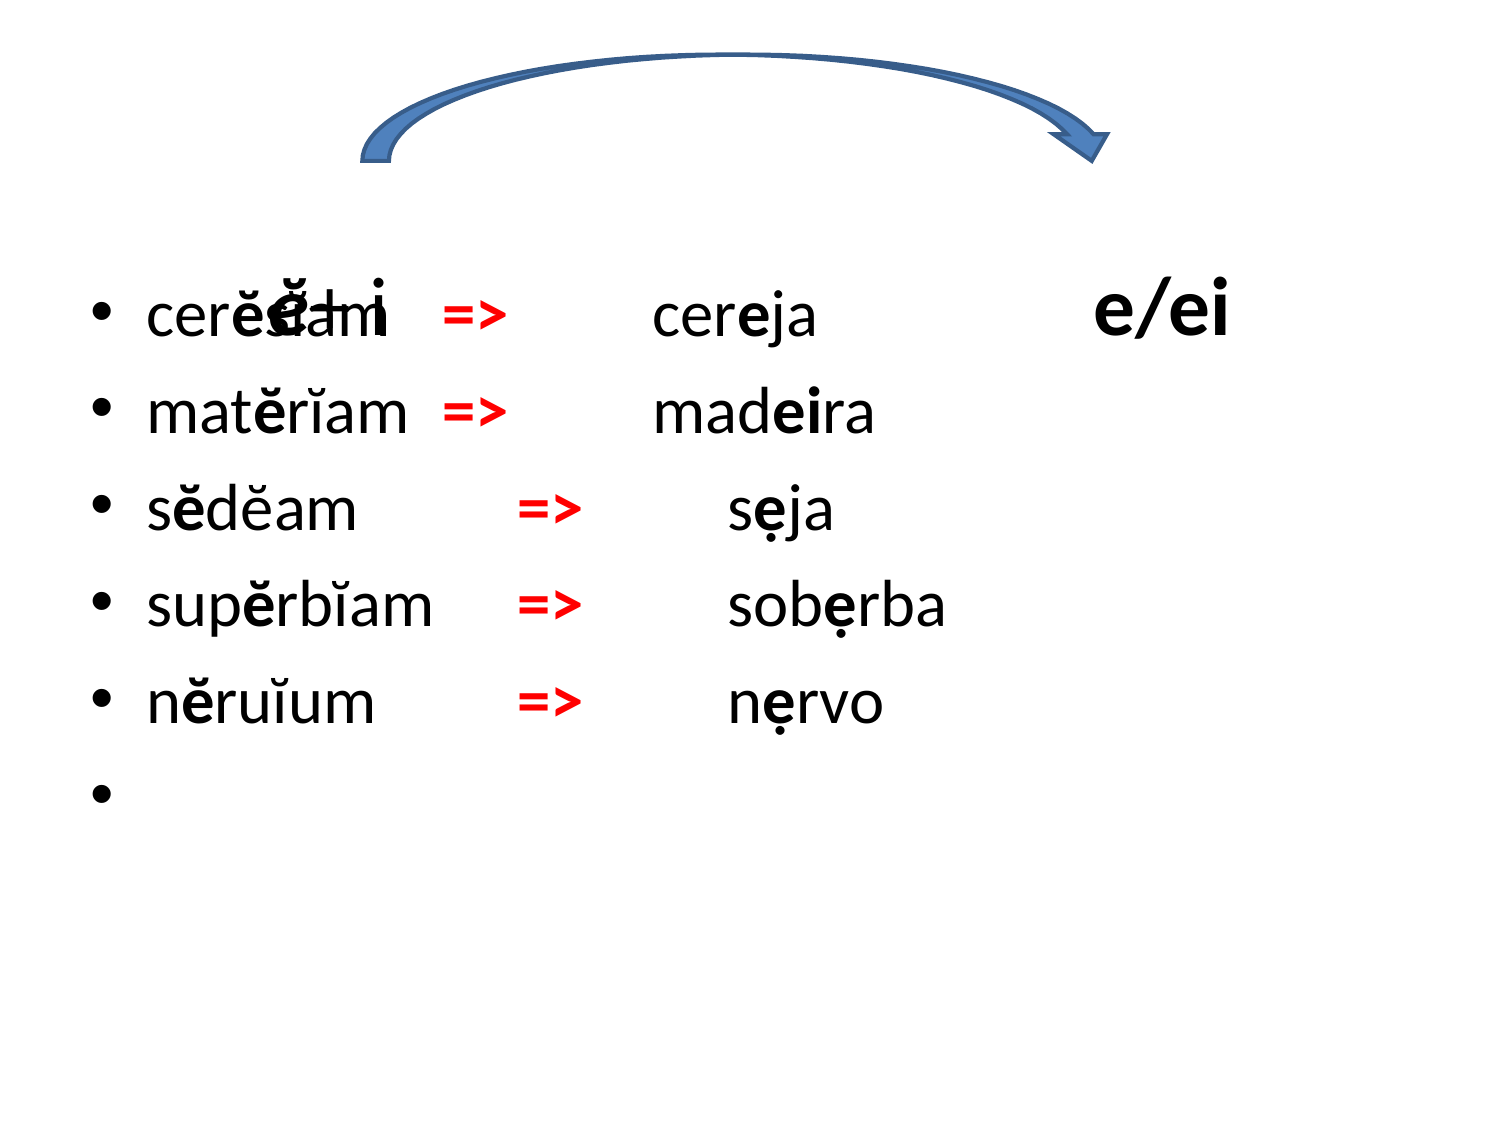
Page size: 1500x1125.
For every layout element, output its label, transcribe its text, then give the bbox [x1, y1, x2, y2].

title ĕ+ i e/ei [75, 45, 1426, 233]
text_box [362, 54, 1107, 161]
list cerĕsĭam => cereja matĕrĭam => madeira sĕdĕam => sẹja supĕrbĭam => sobẹrba nĕruĭum => nẹrvo [75, 262, 1426, 1005]
